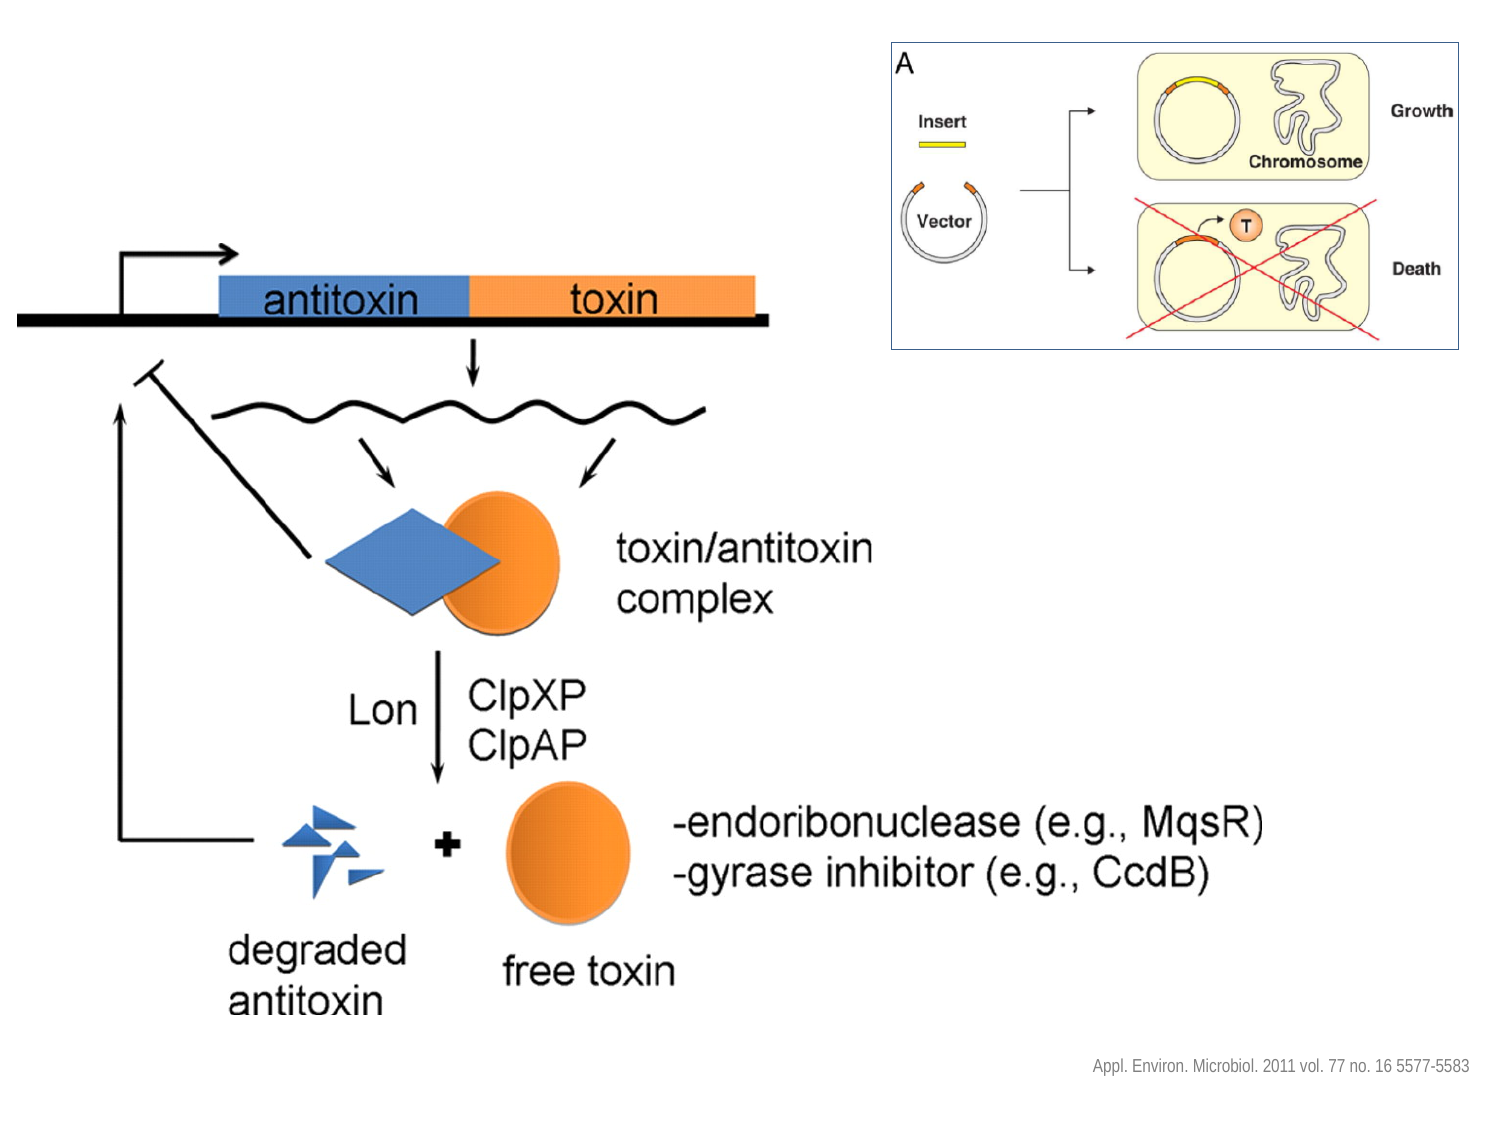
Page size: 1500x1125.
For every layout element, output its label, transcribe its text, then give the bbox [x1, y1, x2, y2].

picture [17, 42, 1459, 1015]
text_box Appl. Environ. Microbiol. 2011 vol. 77 no. 16 5577-5583 [738, 1046, 1489, 1085]
